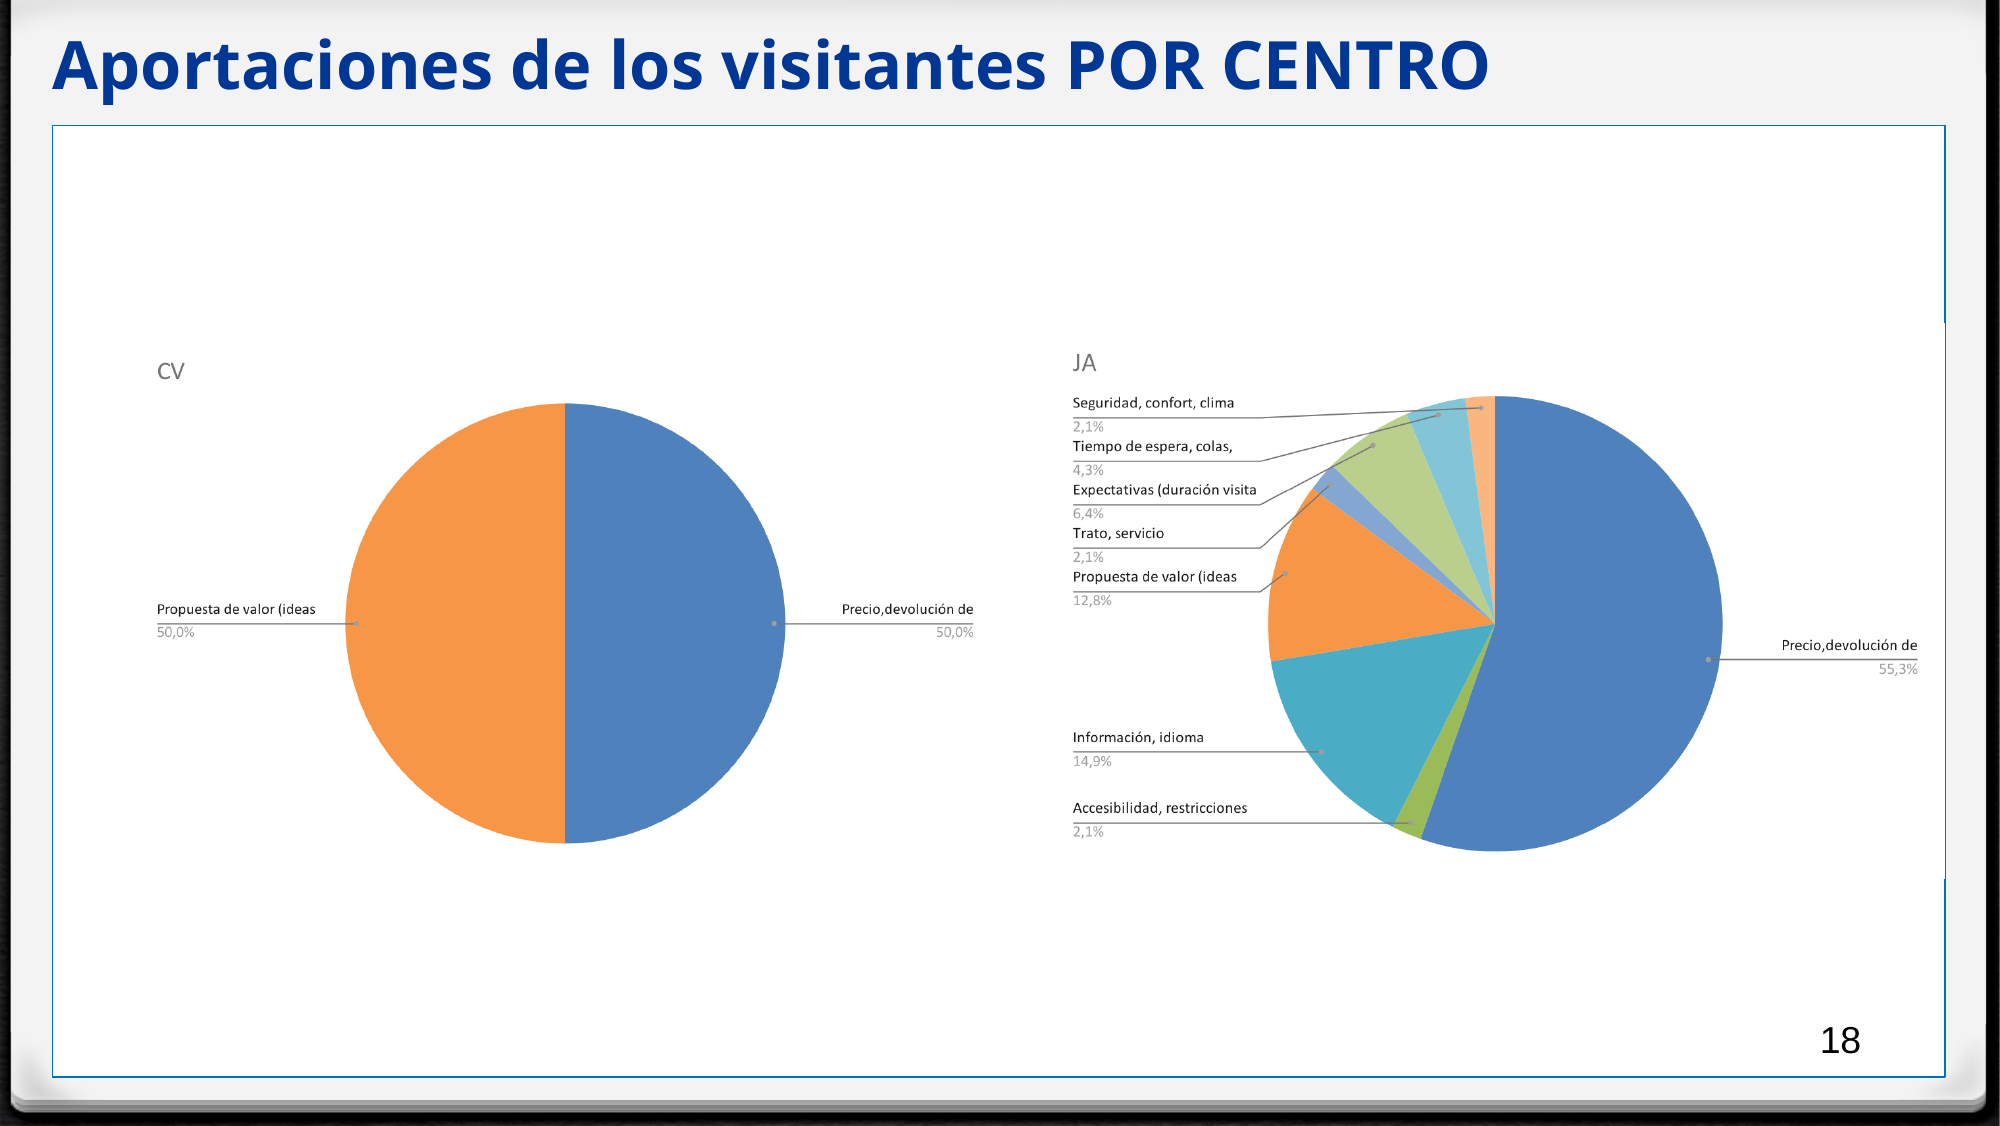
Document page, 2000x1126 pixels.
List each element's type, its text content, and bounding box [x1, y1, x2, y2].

text_box Aportaciones de los visitantes POR CENTRO [52, 0, 1945, 125]
picture [130, 333, 1000, 870]
text_box [52, 125, 1945, 1078]
text_box <number> [1412, 1008, 1880, 1069]
picture [0, 0, 2000, 1126]
